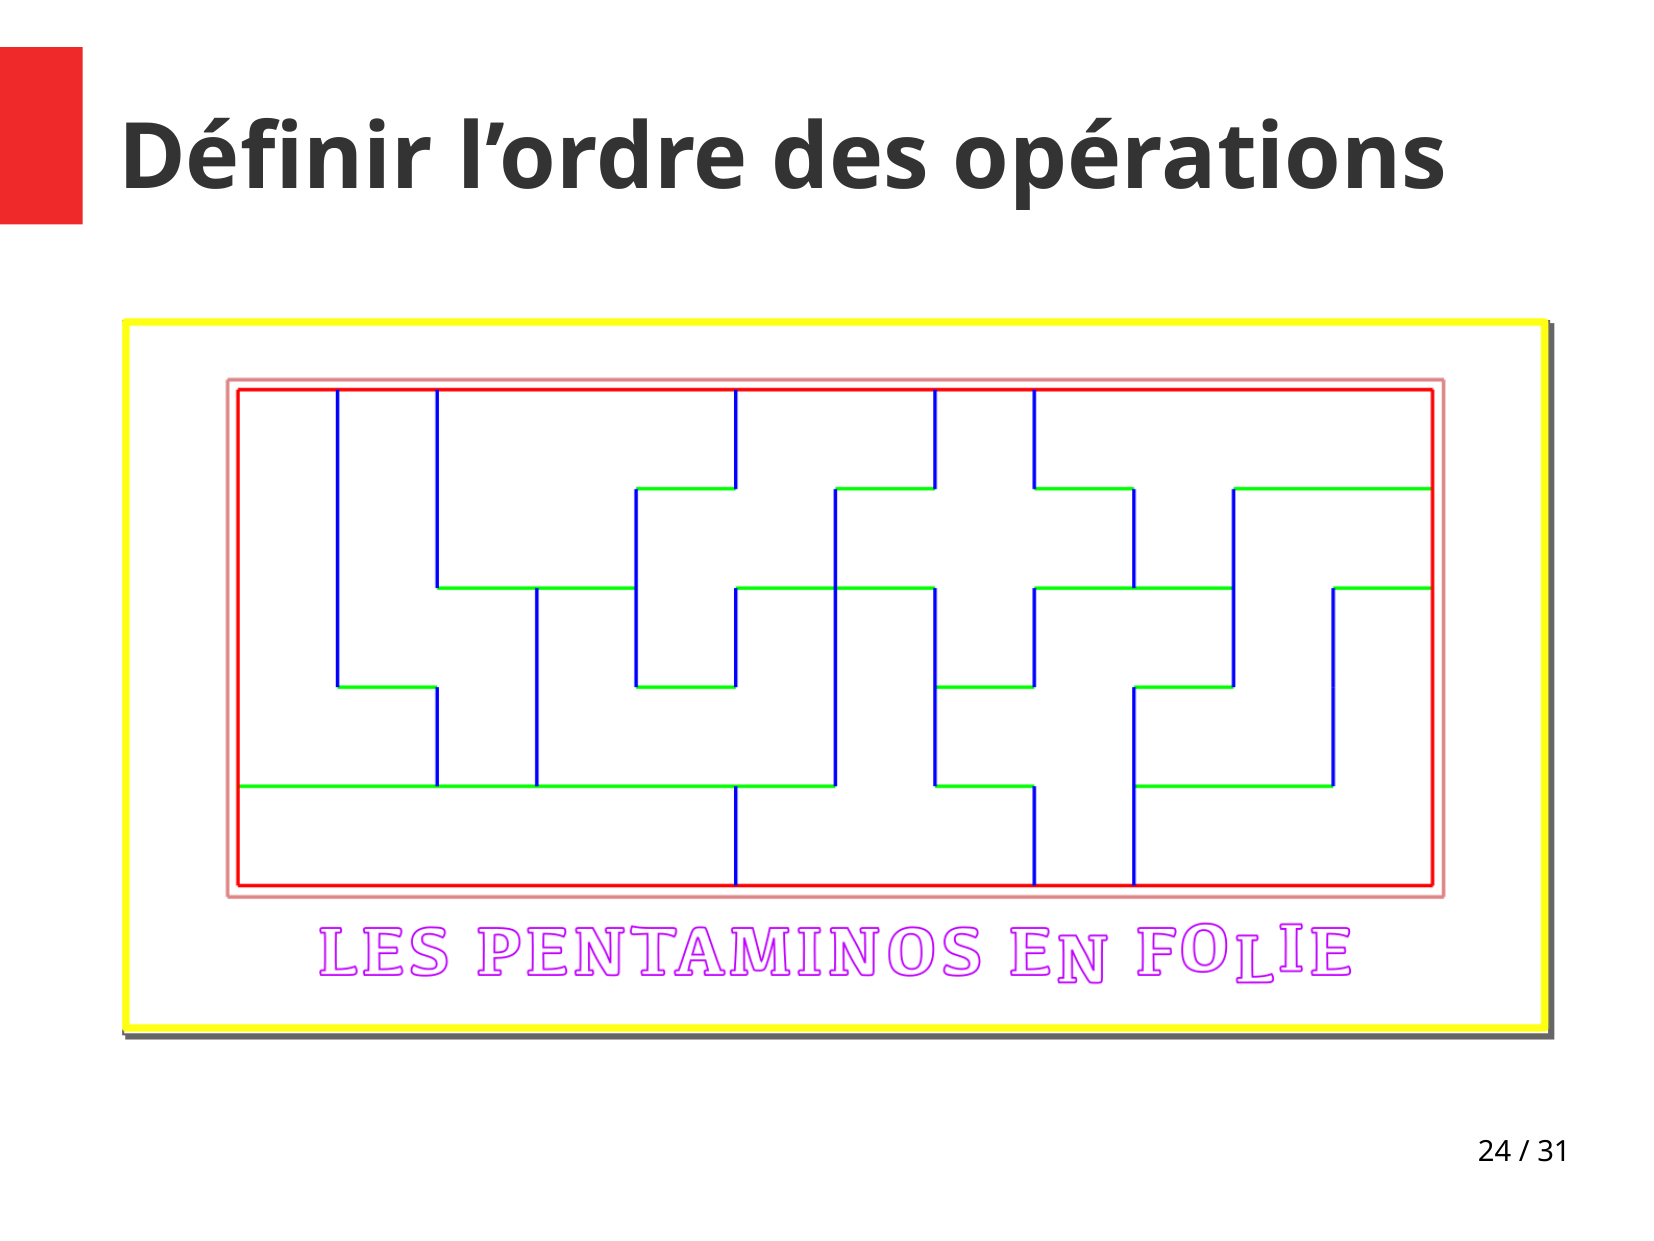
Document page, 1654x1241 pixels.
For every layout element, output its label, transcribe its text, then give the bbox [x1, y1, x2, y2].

title Définir l’ordre des opérations [118, 49, 1571, 257]
picture [94, 296, 1595, 1075]
